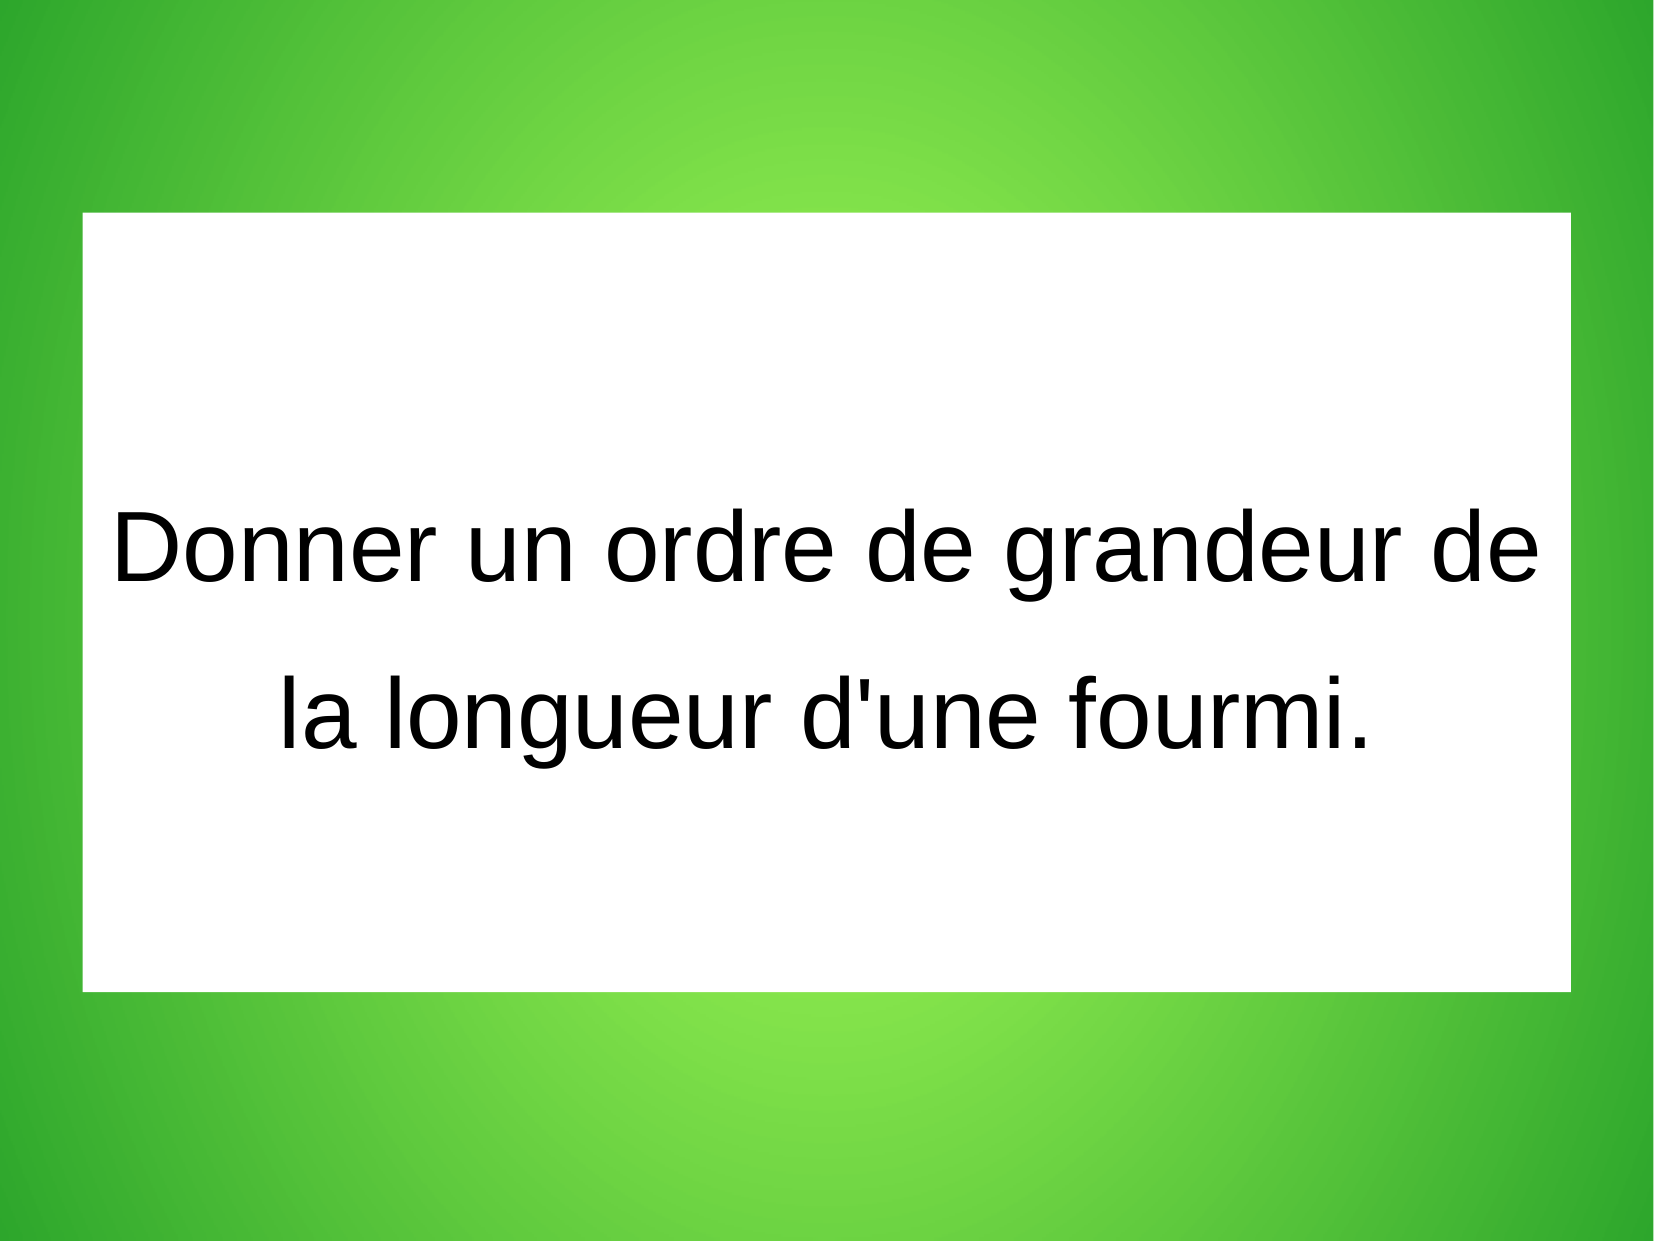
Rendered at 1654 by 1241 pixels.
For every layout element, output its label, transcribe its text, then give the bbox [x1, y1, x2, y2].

subtitle Donner un ordre de grandeur de la longueur d'une fourmi. [82, 212, 1571, 993]
picture [0, 0, 1654, 1241]
